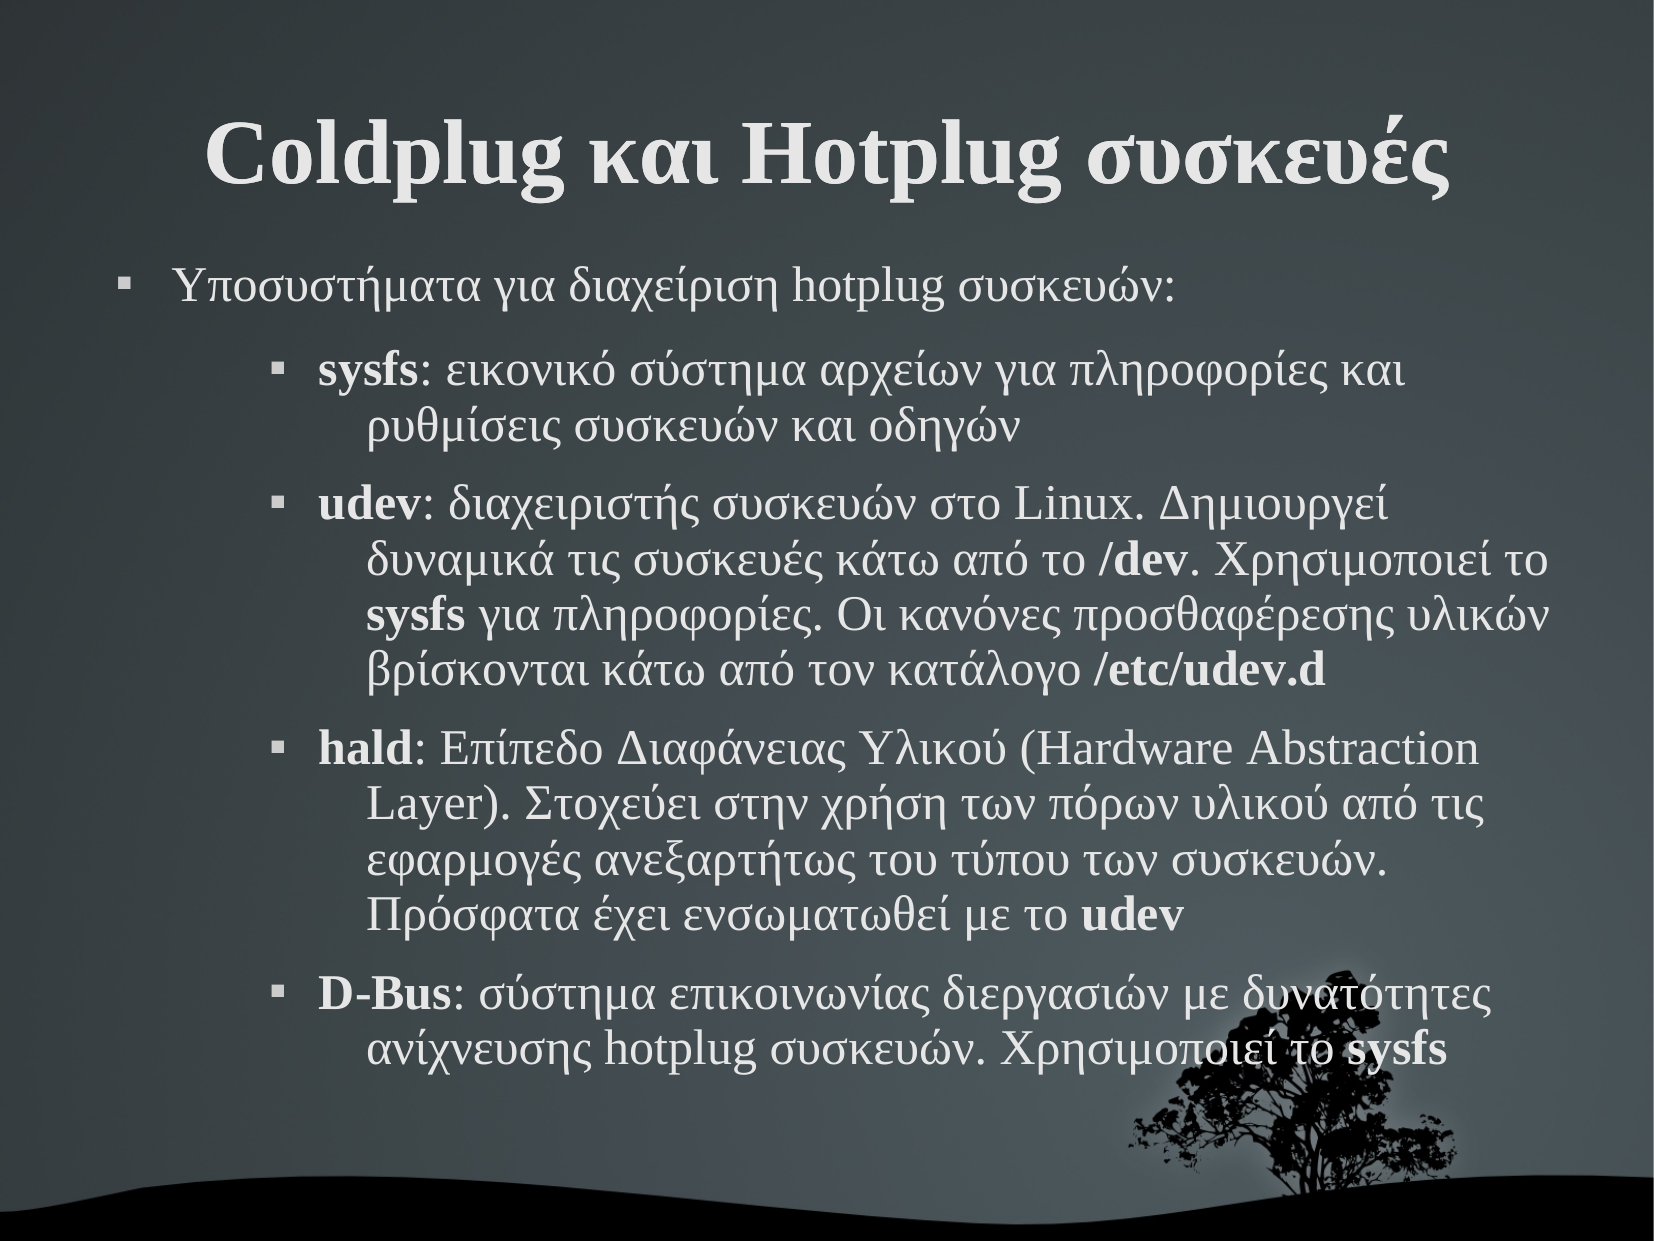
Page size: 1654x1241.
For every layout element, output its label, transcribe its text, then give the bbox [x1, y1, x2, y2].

picture [0, 0, 1654, 1241]
list Υποσυστήματα για διαχείριση hotplug συσκευών: sysfs: εικονικό σύστημα αρχείων για πληροφορίες και ρυθμίσεις συσκευών και οδηγών udev: διαχειριστής συσκευών στο Linux. Δημιουργεί δυναμικά τις συσκευές κάτω από το /dev. Χρησιμοποιεί το sysfs για πληροφορίες. Οι κανόνες προσθαφέρεσης υλικών βρίσκονται κάτω από τον κατάλογο /etc/udev.d hald: Επίπεδο Διαφάνειας Υλικού (Hardware Abstraction Layer). Στοχεύει στην χρήση των πόρων υλικού από τις εφαρμογές ανεξαρτήτως του τύπου των συσκευών. Πρόσφατα έχει ενσωματωθεί με το udev D-Bus: σύστημα επικοινωνίας διεργασιών με δυνατότητες ανίχνευσης hotplug συσκευών. Χρησιμοποιεί το sysfs [82, 257, 1571, 1187]
title Coldplug και Hotplug συσκευές [82, 49, 1571, 257]
